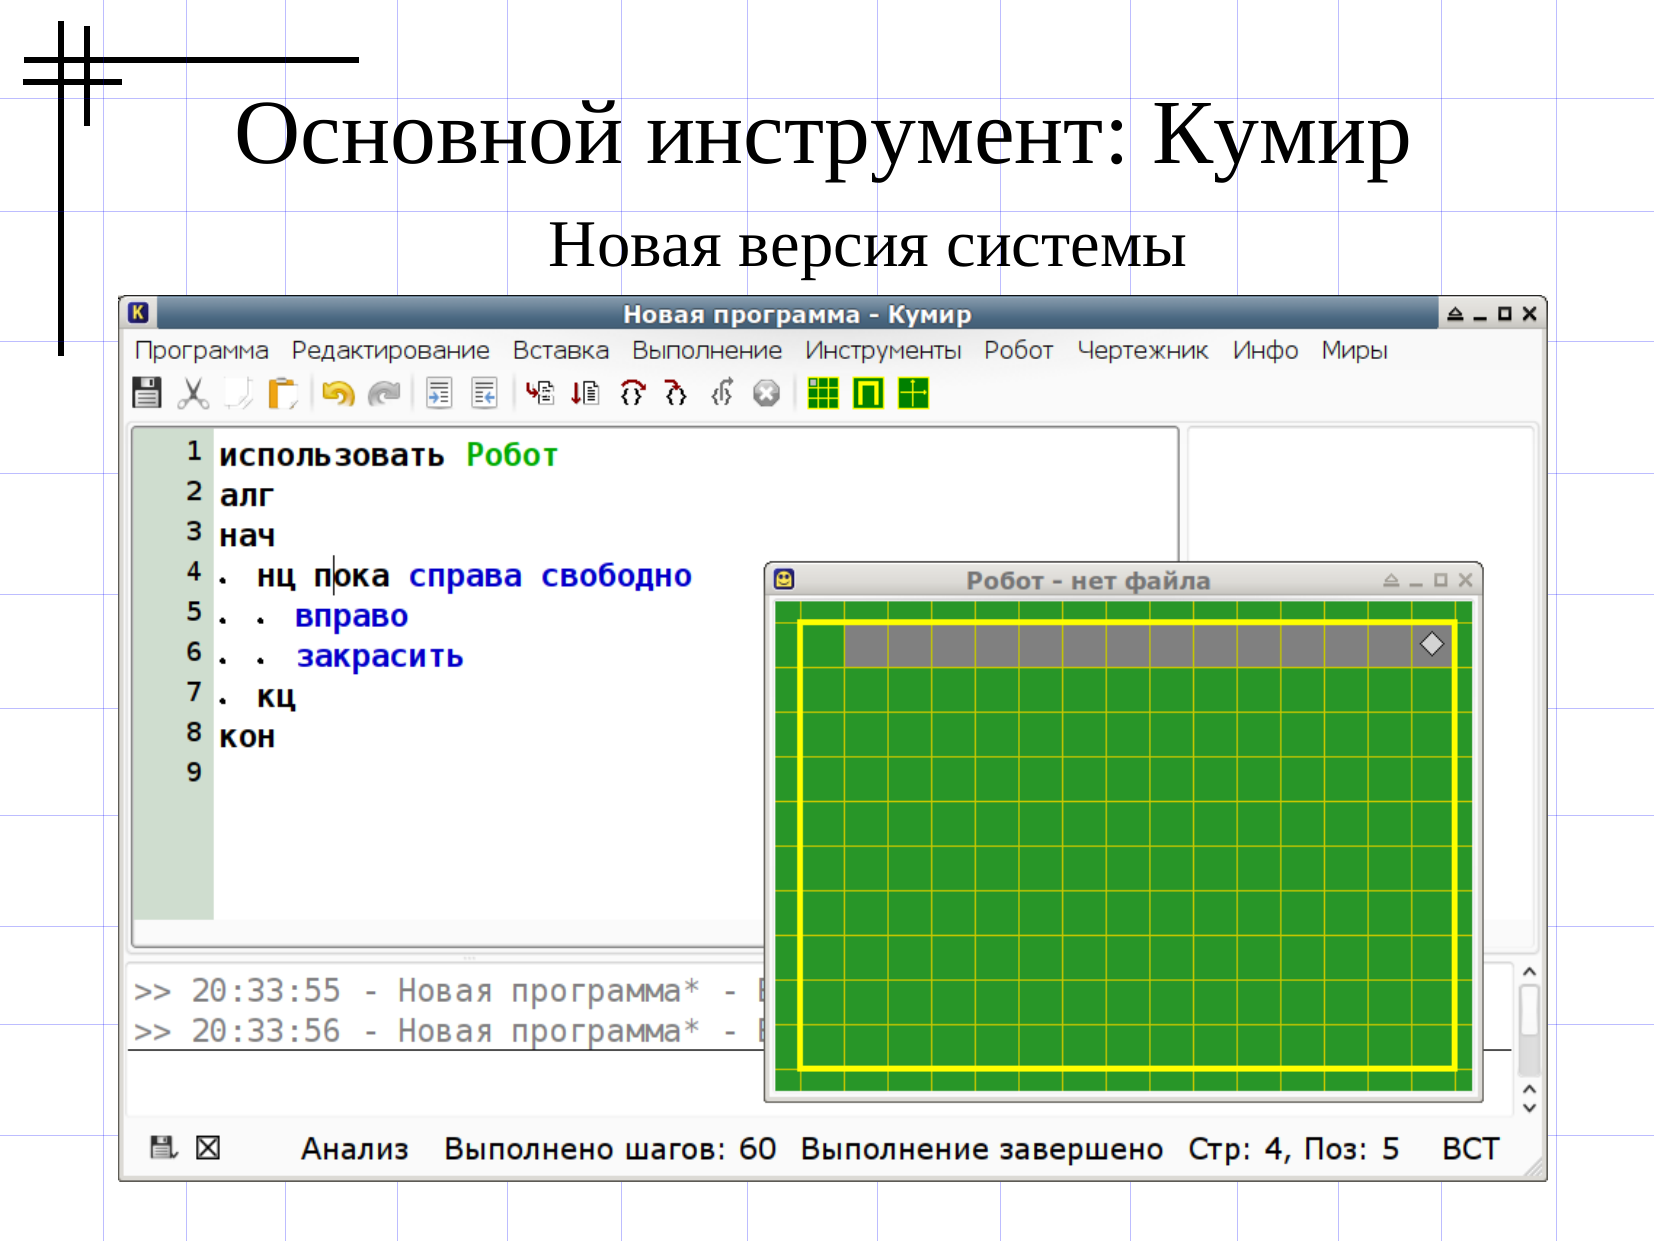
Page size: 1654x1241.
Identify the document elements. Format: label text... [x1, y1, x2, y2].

title Основной инструмент: Кумир [118, 29, 1531, 206]
picture [118, 295, 1548, 1182]
list Новая версия системы [118, 206, 1531, 295]
